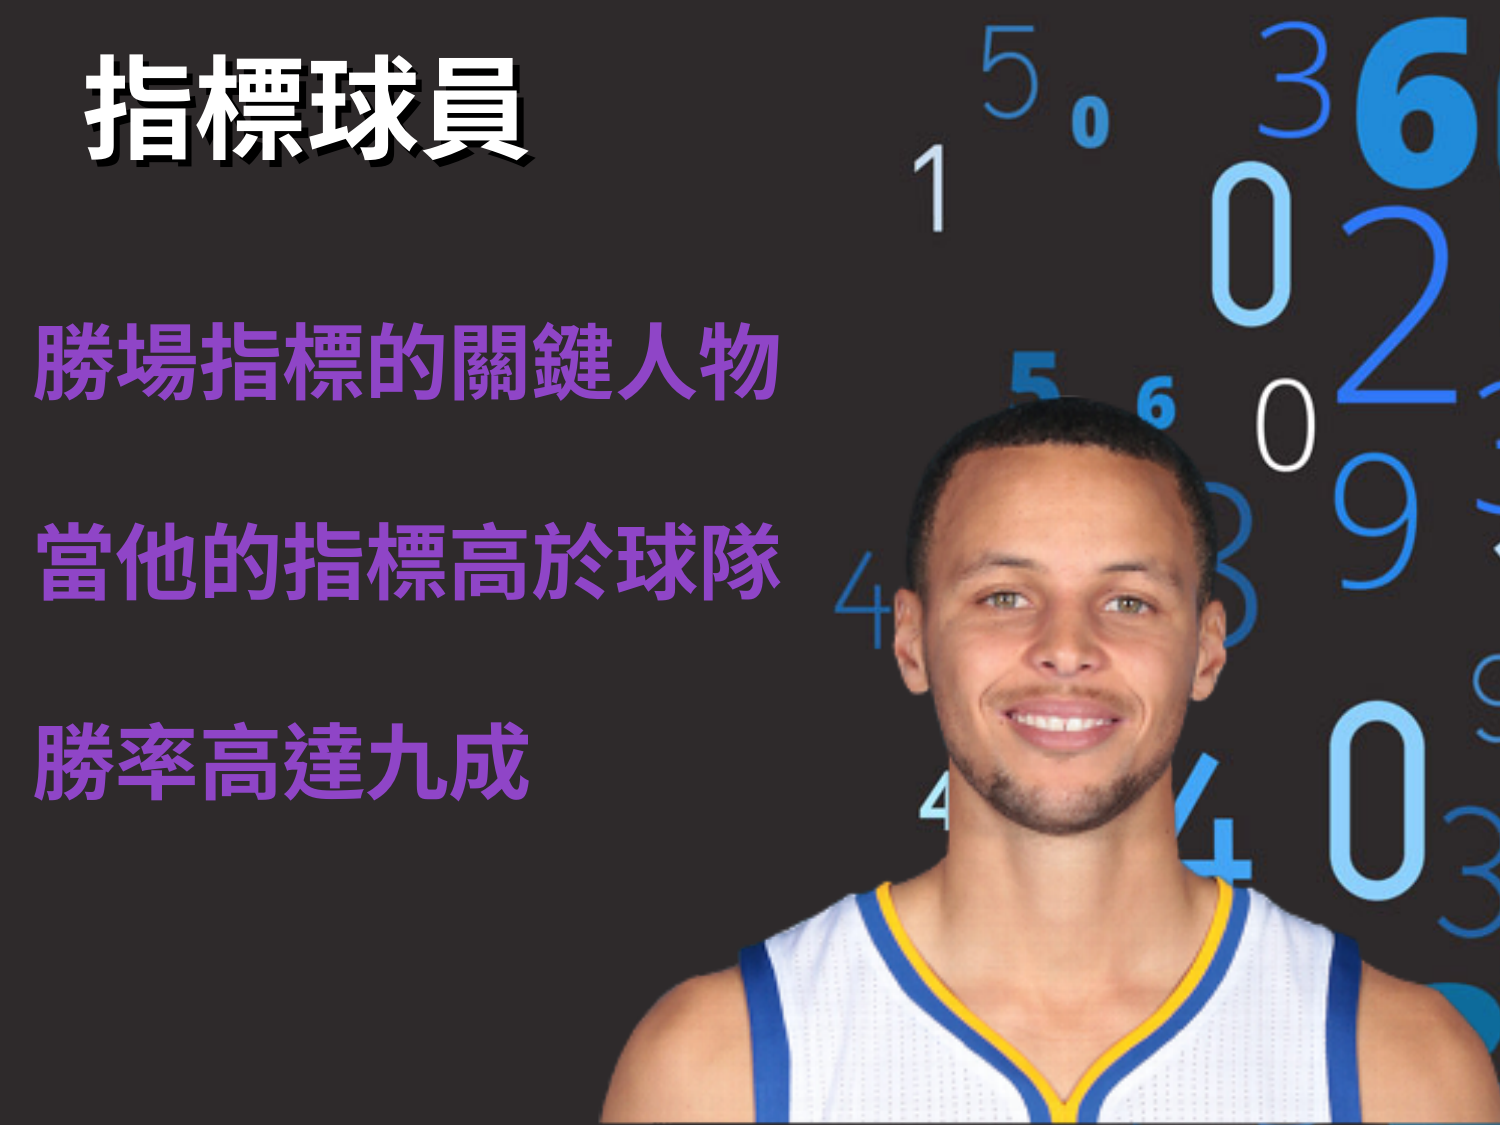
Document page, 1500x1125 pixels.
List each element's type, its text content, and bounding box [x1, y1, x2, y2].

picture [546, 364, 1500, 1125]
text_box 指標球員 [67, 31, 547, 181]
text_box 勝場指標的關鍵人物 當他的指標高於球隊 勝率高達九成 [17, 302, 895, 823]
